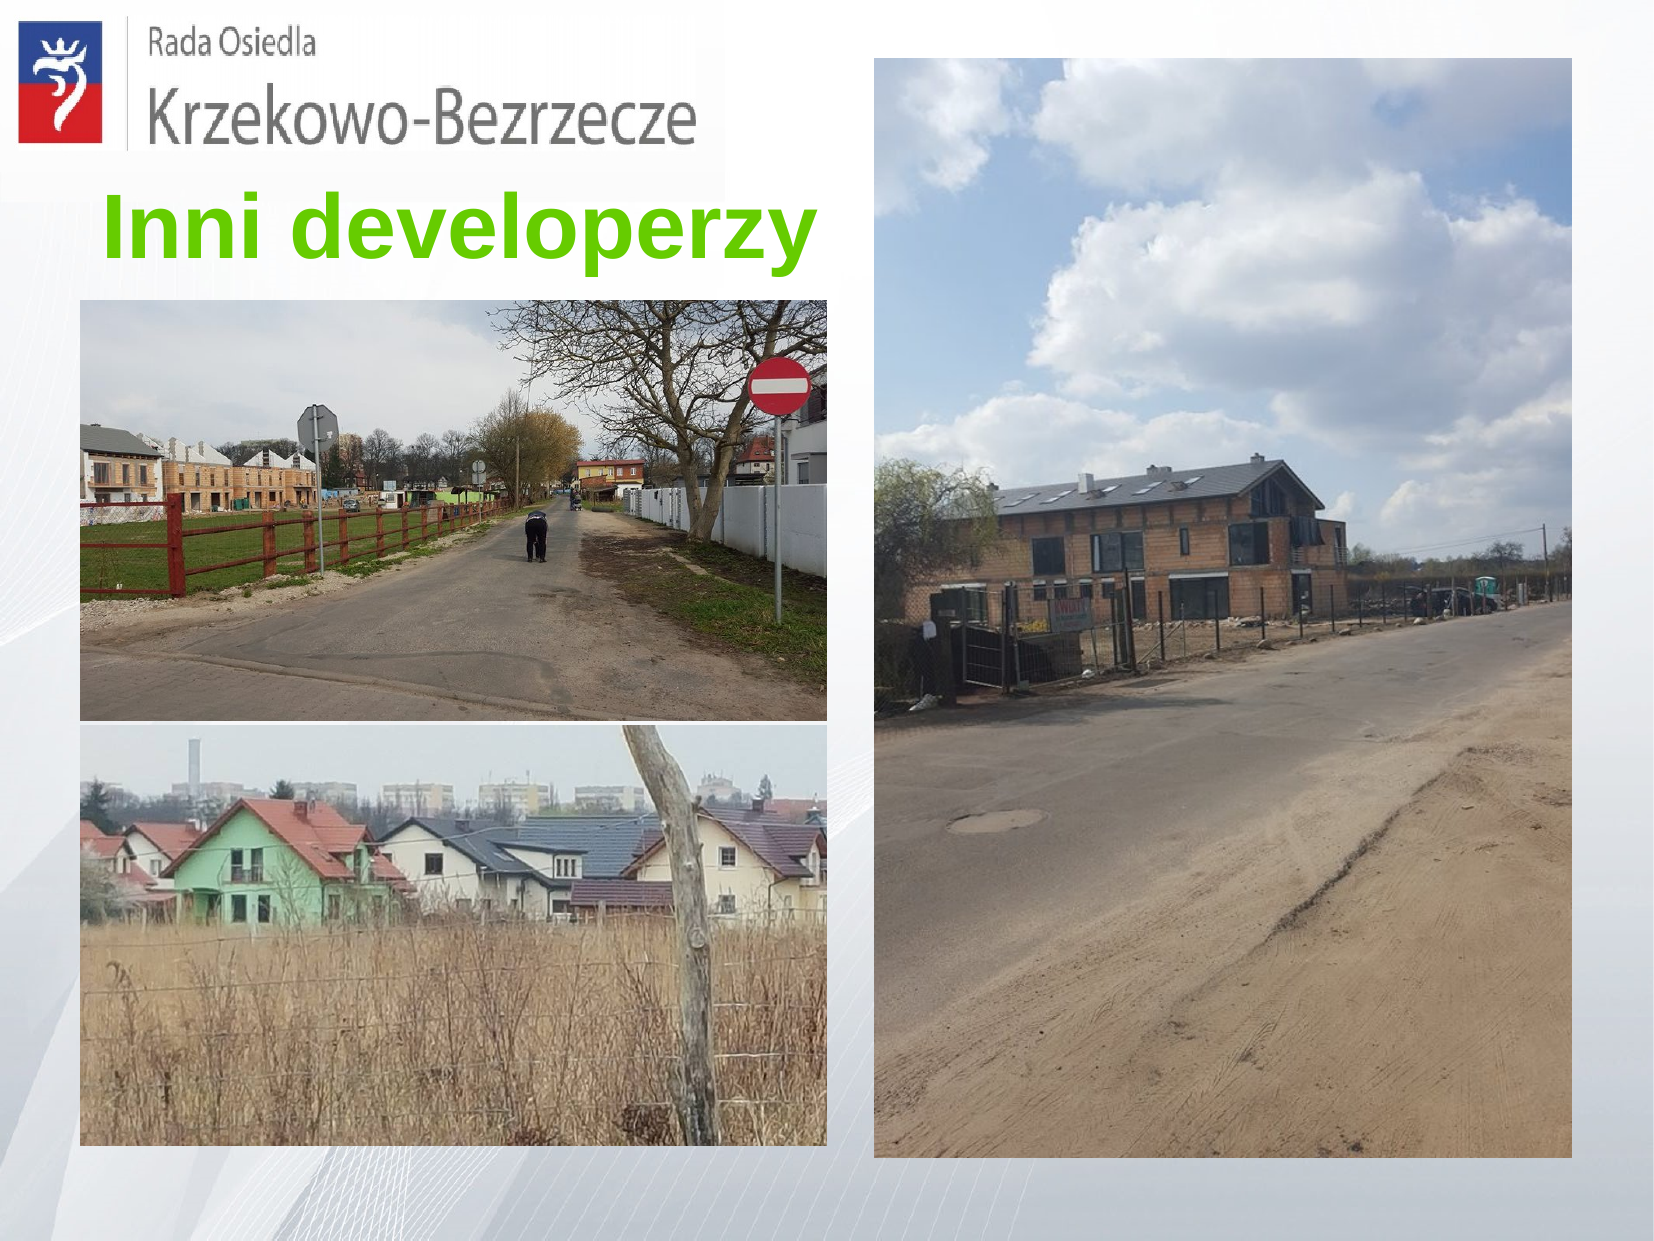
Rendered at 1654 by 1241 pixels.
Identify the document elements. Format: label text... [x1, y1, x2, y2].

title Inni developerzy [0, 123, 874, 331]
picture [0, 0, 1654, 1241]
